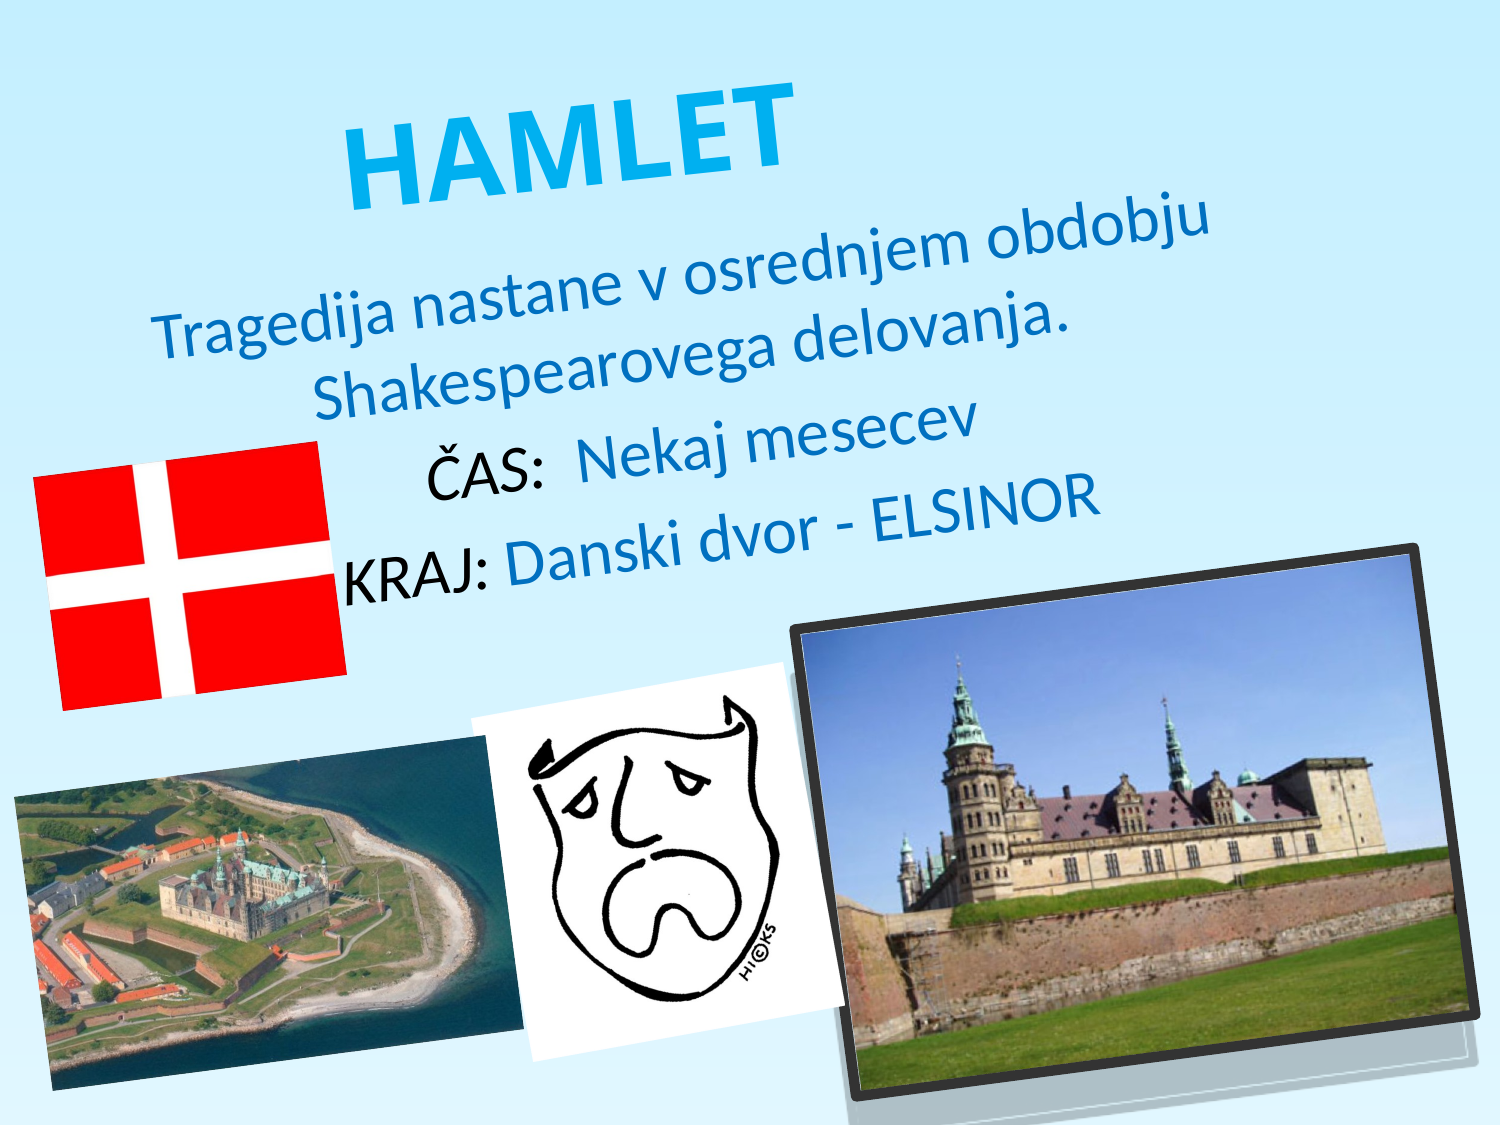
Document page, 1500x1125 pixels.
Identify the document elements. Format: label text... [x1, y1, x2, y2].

picture [800, 553, 1470, 1091]
title HAMLET [171, 7, 967, 277]
picture [13, 661, 845, 1091]
list Tragedija nastane v osrednjem obdobju Shakespearovega delovanja. ČAS: Nekaj mesecev KRAJ: Danski dvor - ELSINOR [64, 148, 1336, 781]
picture [32, 440, 347, 711]
picture [241, 1016, 524, 1066]
